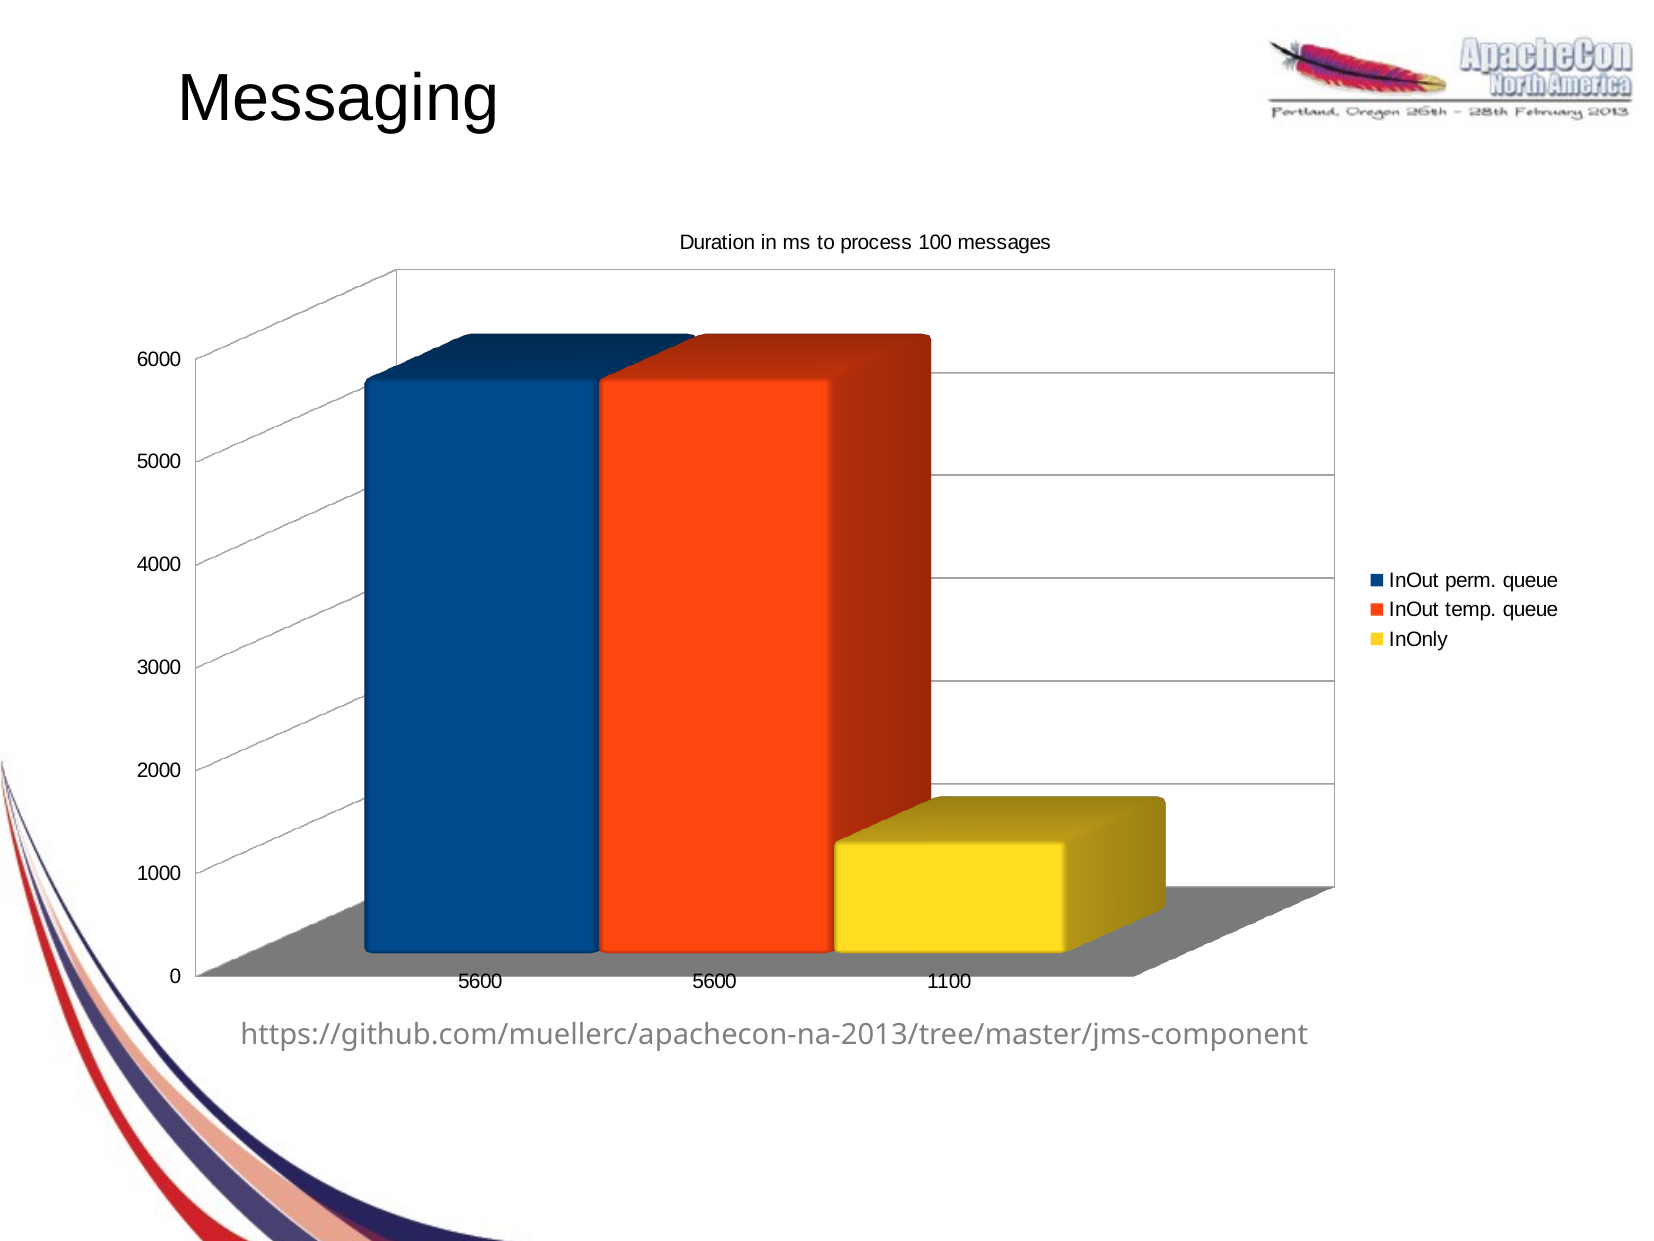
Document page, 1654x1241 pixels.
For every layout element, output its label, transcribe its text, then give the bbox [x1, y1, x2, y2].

title Messaging [177, 41, 1536, 154]
chart [107, 213, 1578, 1007]
text_box https://github.com/muellerc/apachecon-na-2013/tree/master/jms-component [225, 1006, 1637, 1064]
picture [0, 0, 1654, 1241]
